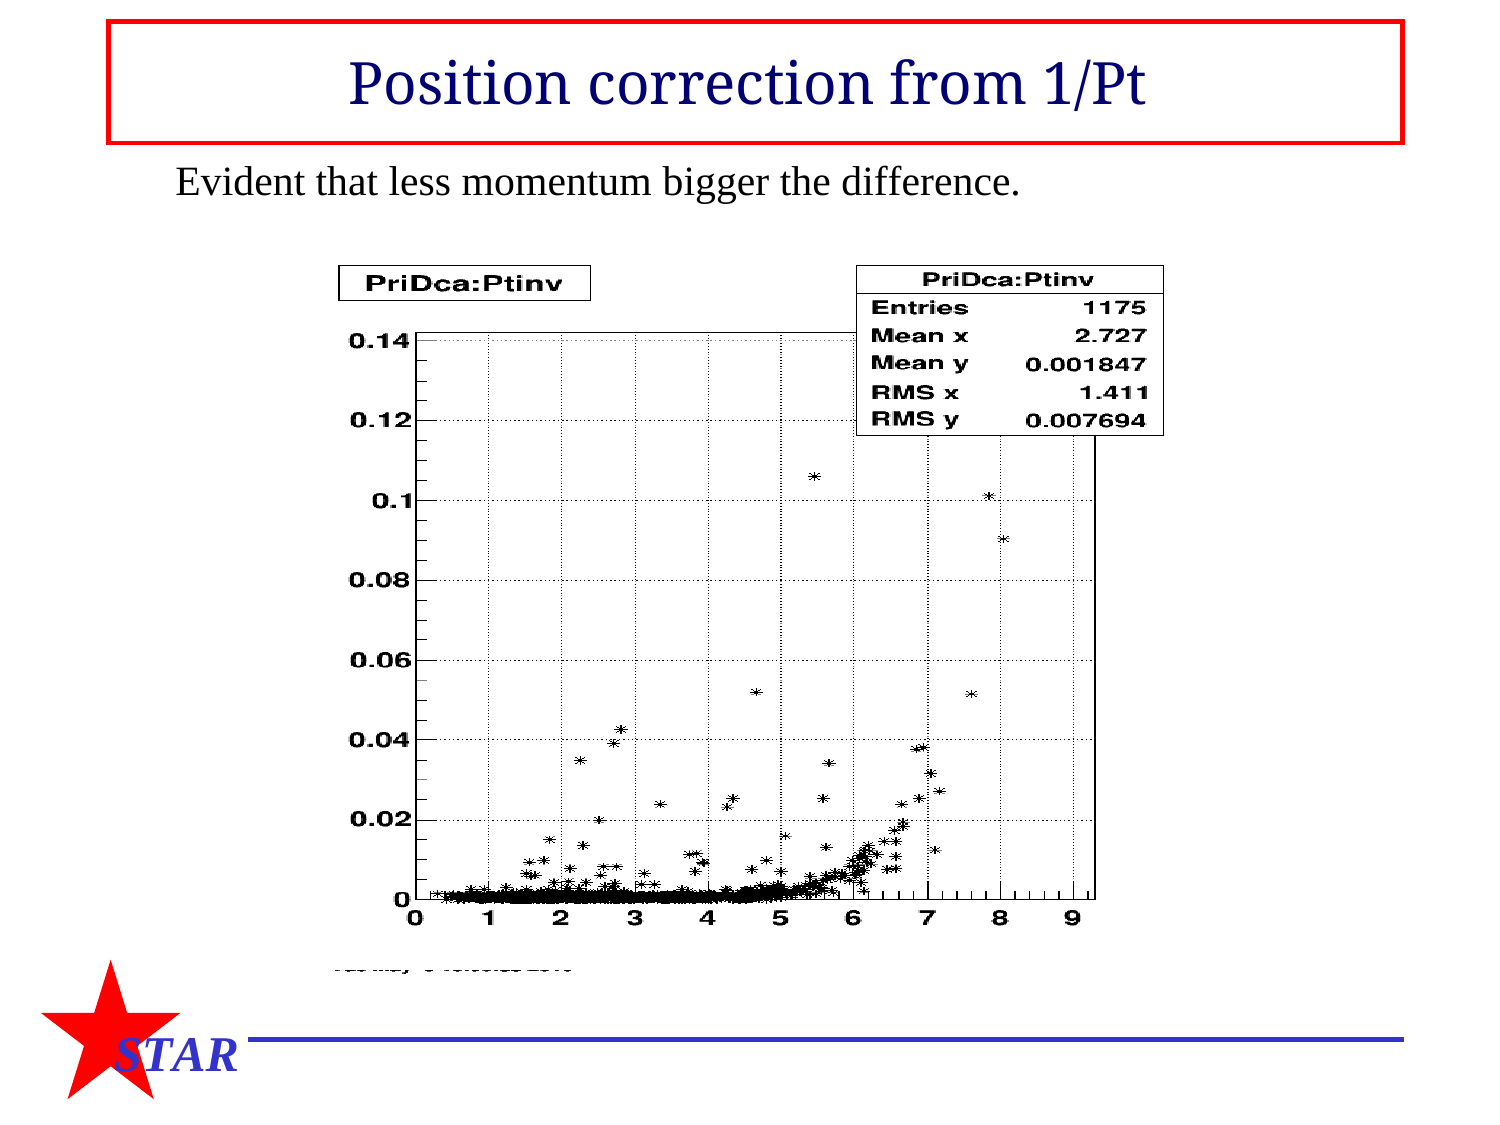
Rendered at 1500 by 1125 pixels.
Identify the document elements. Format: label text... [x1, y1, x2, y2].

list Evident that less momentum bigger the difference. [104, 146, 1396, 799]
title Position correction from 1/Pt [101, 32, 1395, 131]
picture [324, 255, 1191, 978]
